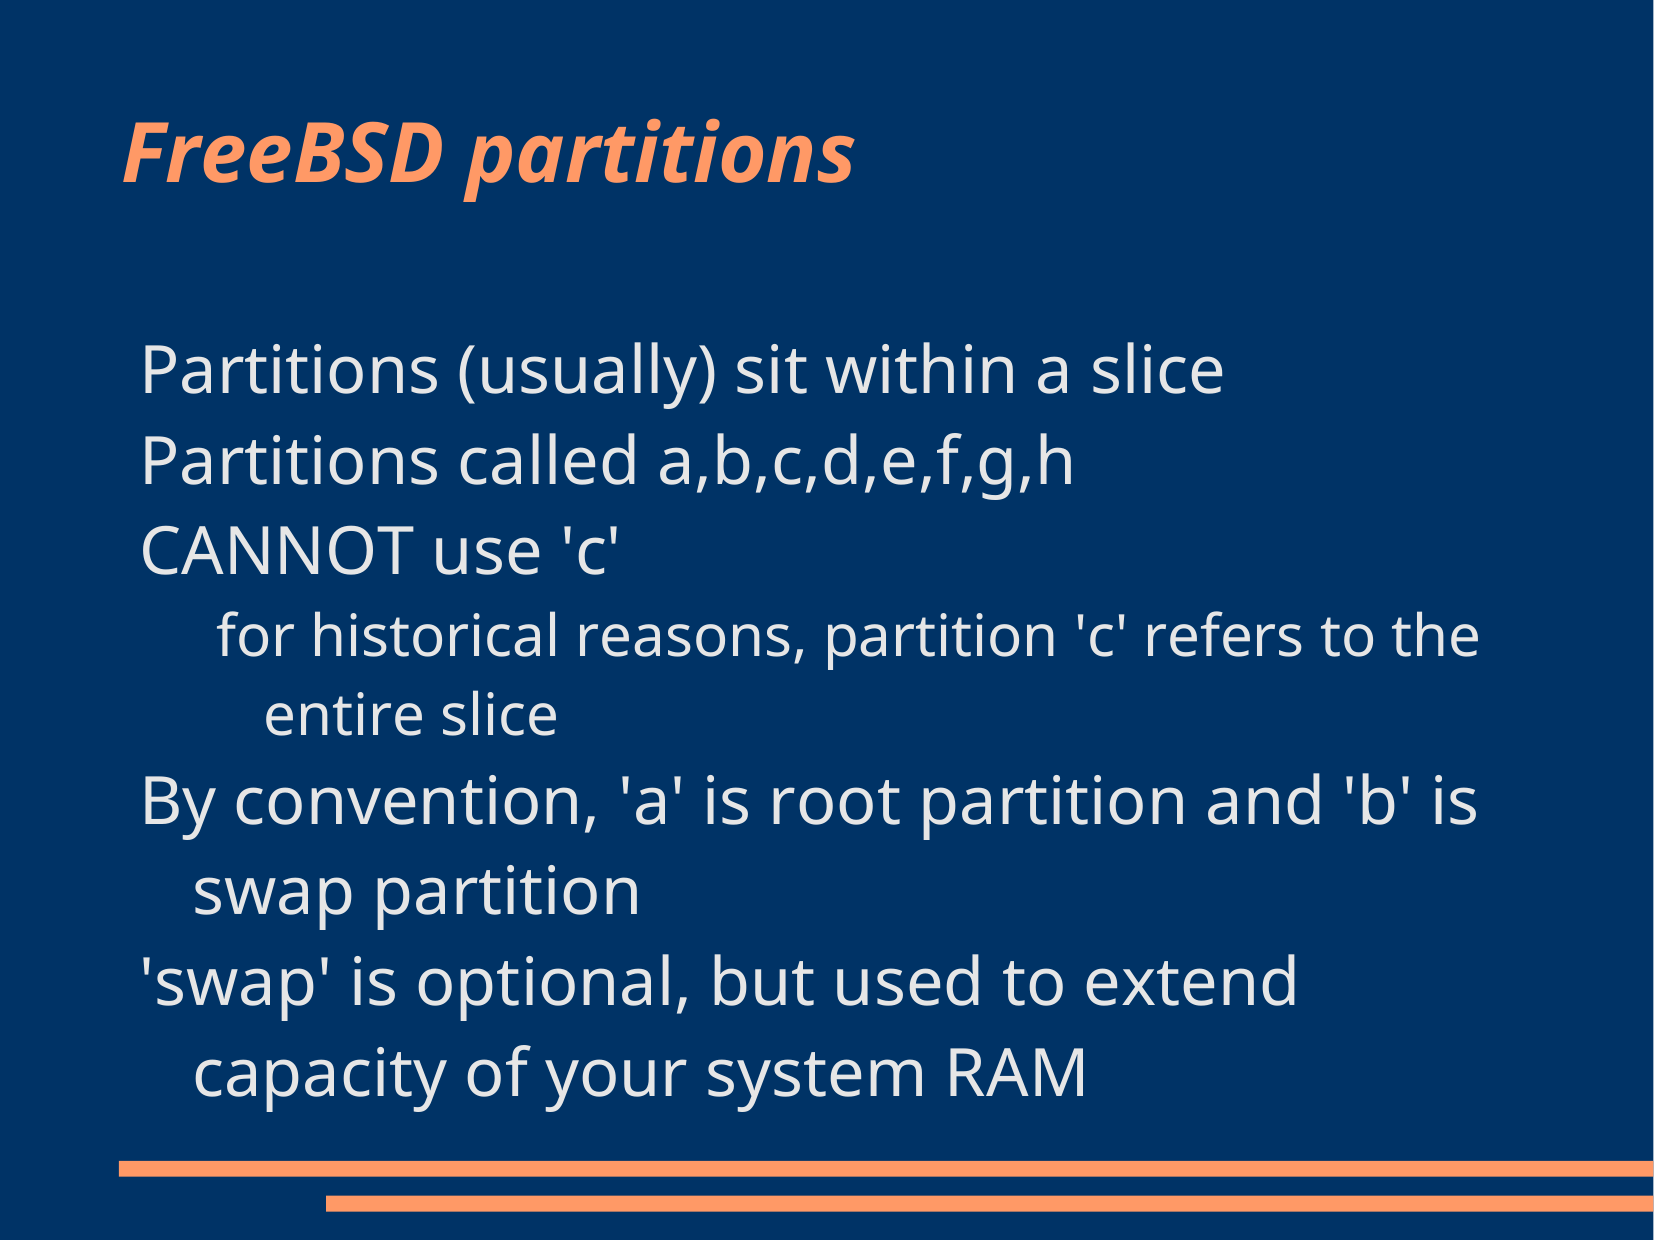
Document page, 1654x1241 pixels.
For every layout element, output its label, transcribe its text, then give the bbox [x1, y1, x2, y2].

title FreeBSD partitions [121, 46, 1534, 254]
list Partitions (usually) sit within a slice Partitions called a,b,c,d,e,f,g,h CANNOT use 'c' for historical reasons, partition 'c' refers to the entire slice By convention, 'a' is root partition and 'b' is swap partition 'swap' is optional, but used to extend capacity of your system RAM [121, 322, 1561, 1132]
